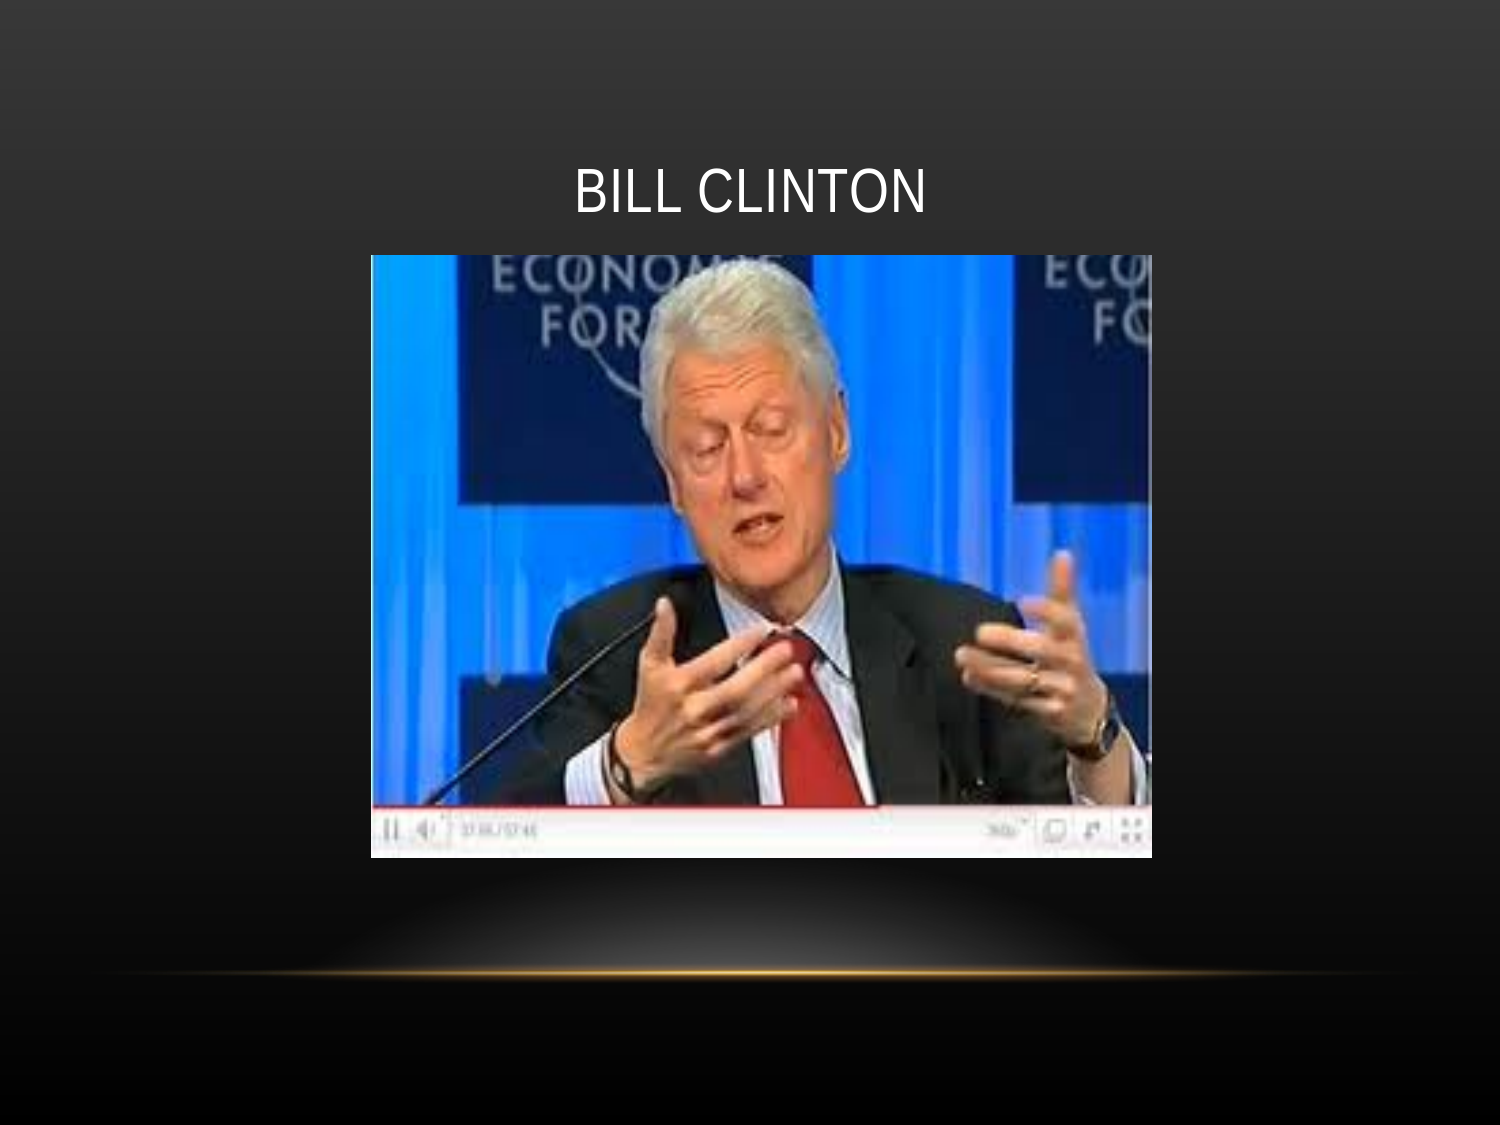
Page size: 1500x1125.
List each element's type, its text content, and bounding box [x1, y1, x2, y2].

title Bill clinton [99, 45, 1400, 233]
picture [371, 255, 1152, 858]
